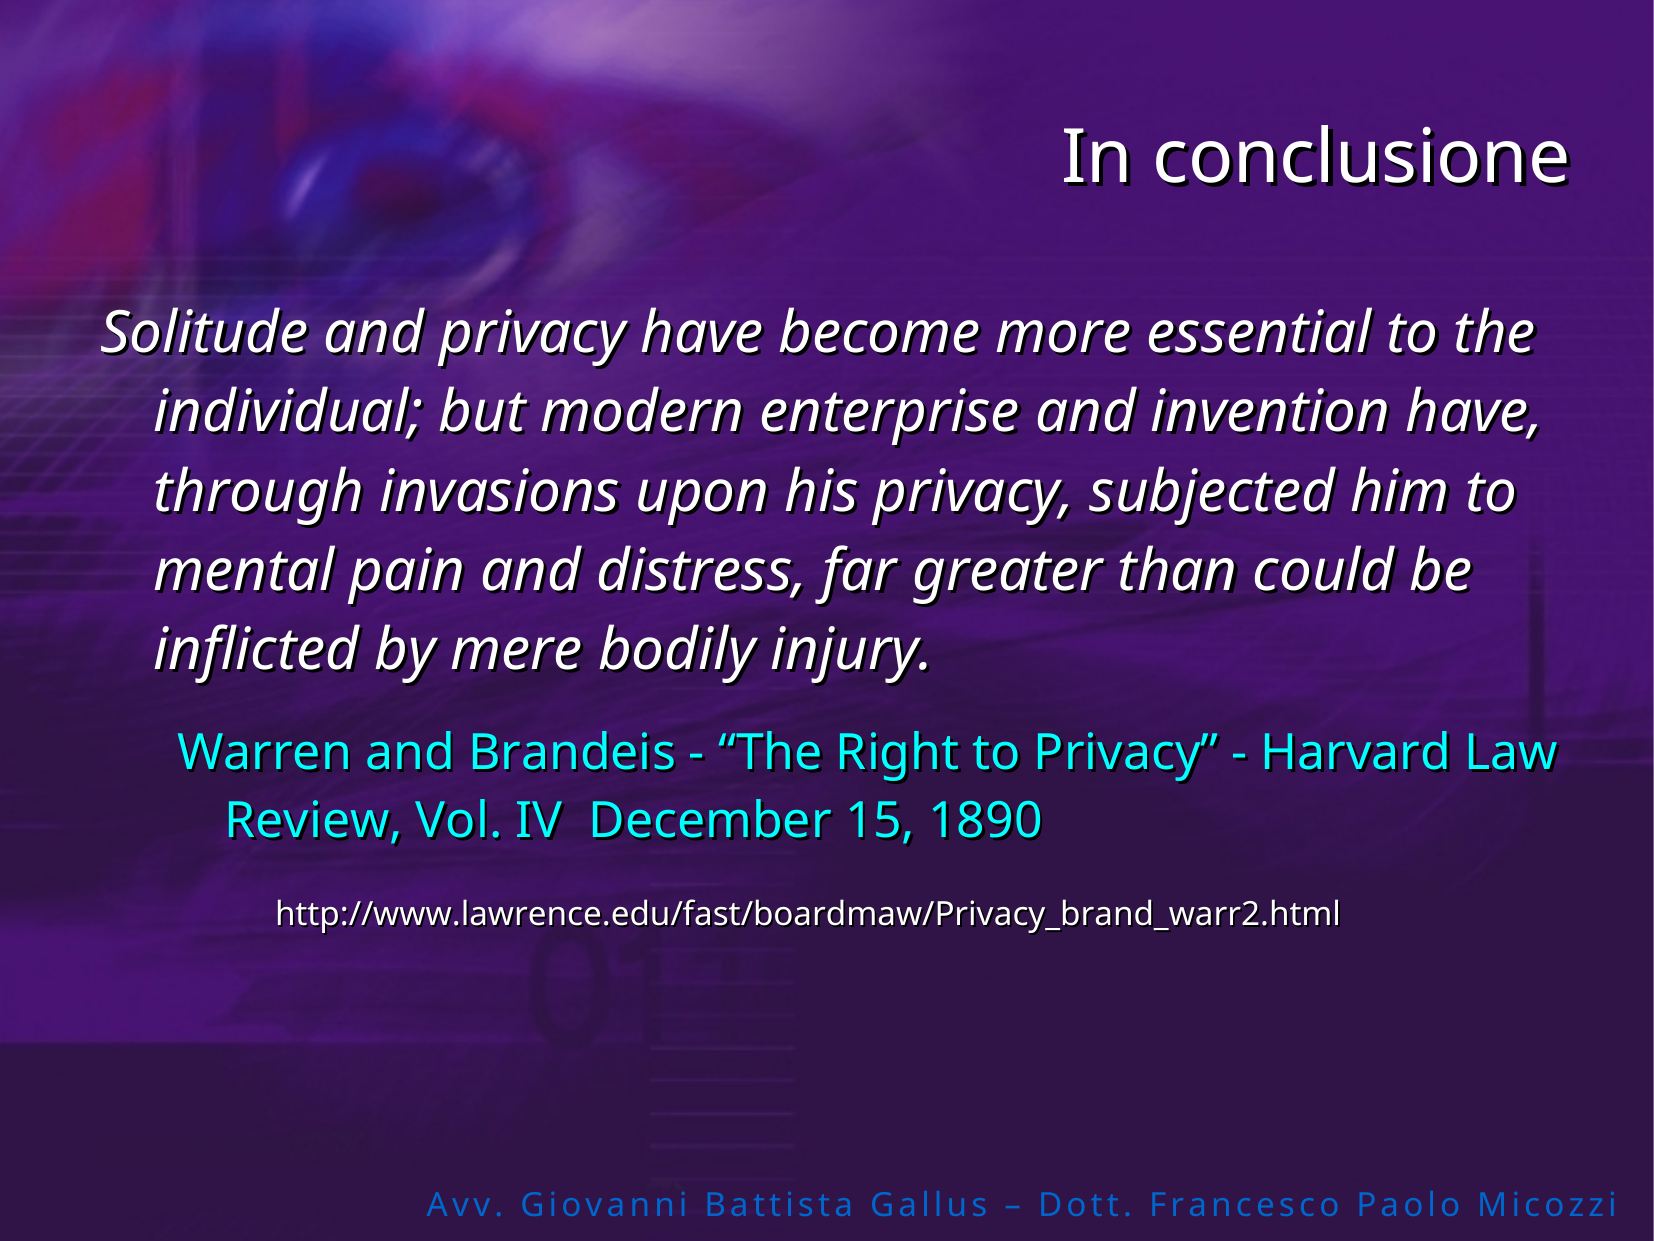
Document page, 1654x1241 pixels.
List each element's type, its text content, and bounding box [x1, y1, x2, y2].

picture [0, 0, 1654, 1241]
list Solitude and privacy have become more essential to the individual; but modern enterprise and invention have, through invasions upon his privacy, subjected him to mental pain and distress, far greater than could be inflicted by mere bodily injury. Warren and Brandeis - “The Right to Privacy” - Harvard Law Review, Vol. IV December 15, 1890 http://www.lawrence.edu/fast/boardmaw/Privacy_brand_warr2.html [82, 290, 1571, 1109]
title In conclusione [82, 49, 1571, 257]
